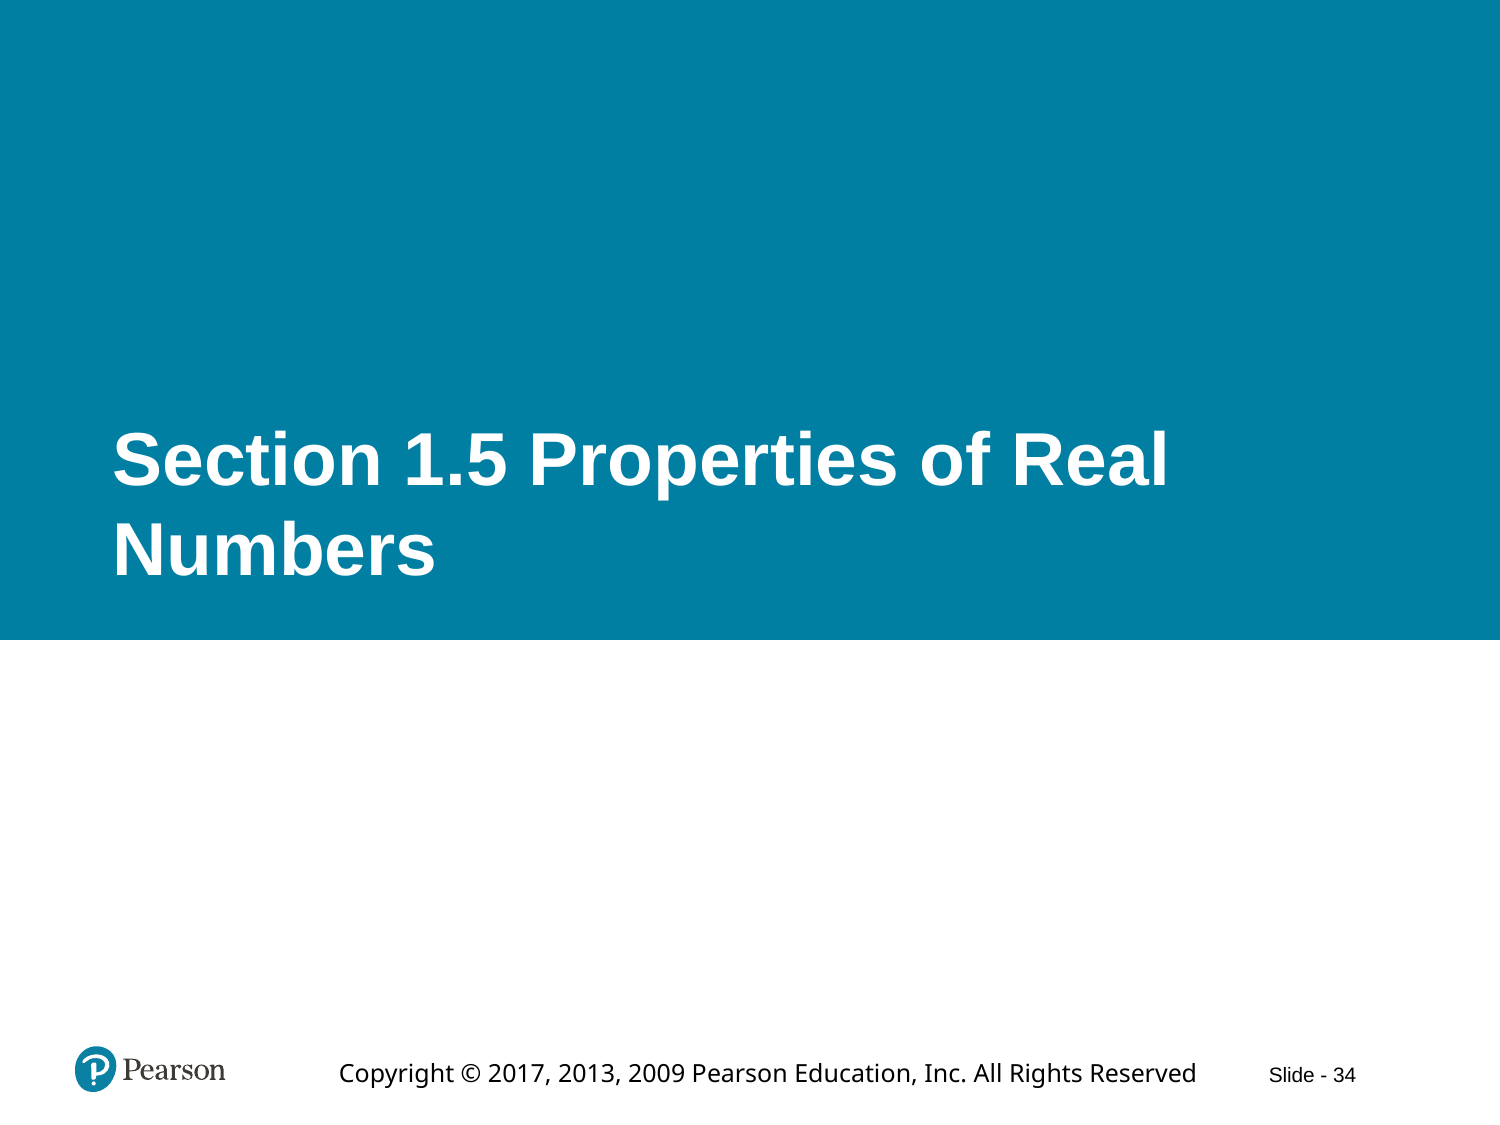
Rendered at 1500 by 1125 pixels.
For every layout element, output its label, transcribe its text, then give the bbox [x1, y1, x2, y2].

title Section 1.5 Properties of Real Numbers [112, 125, 1388, 591]
